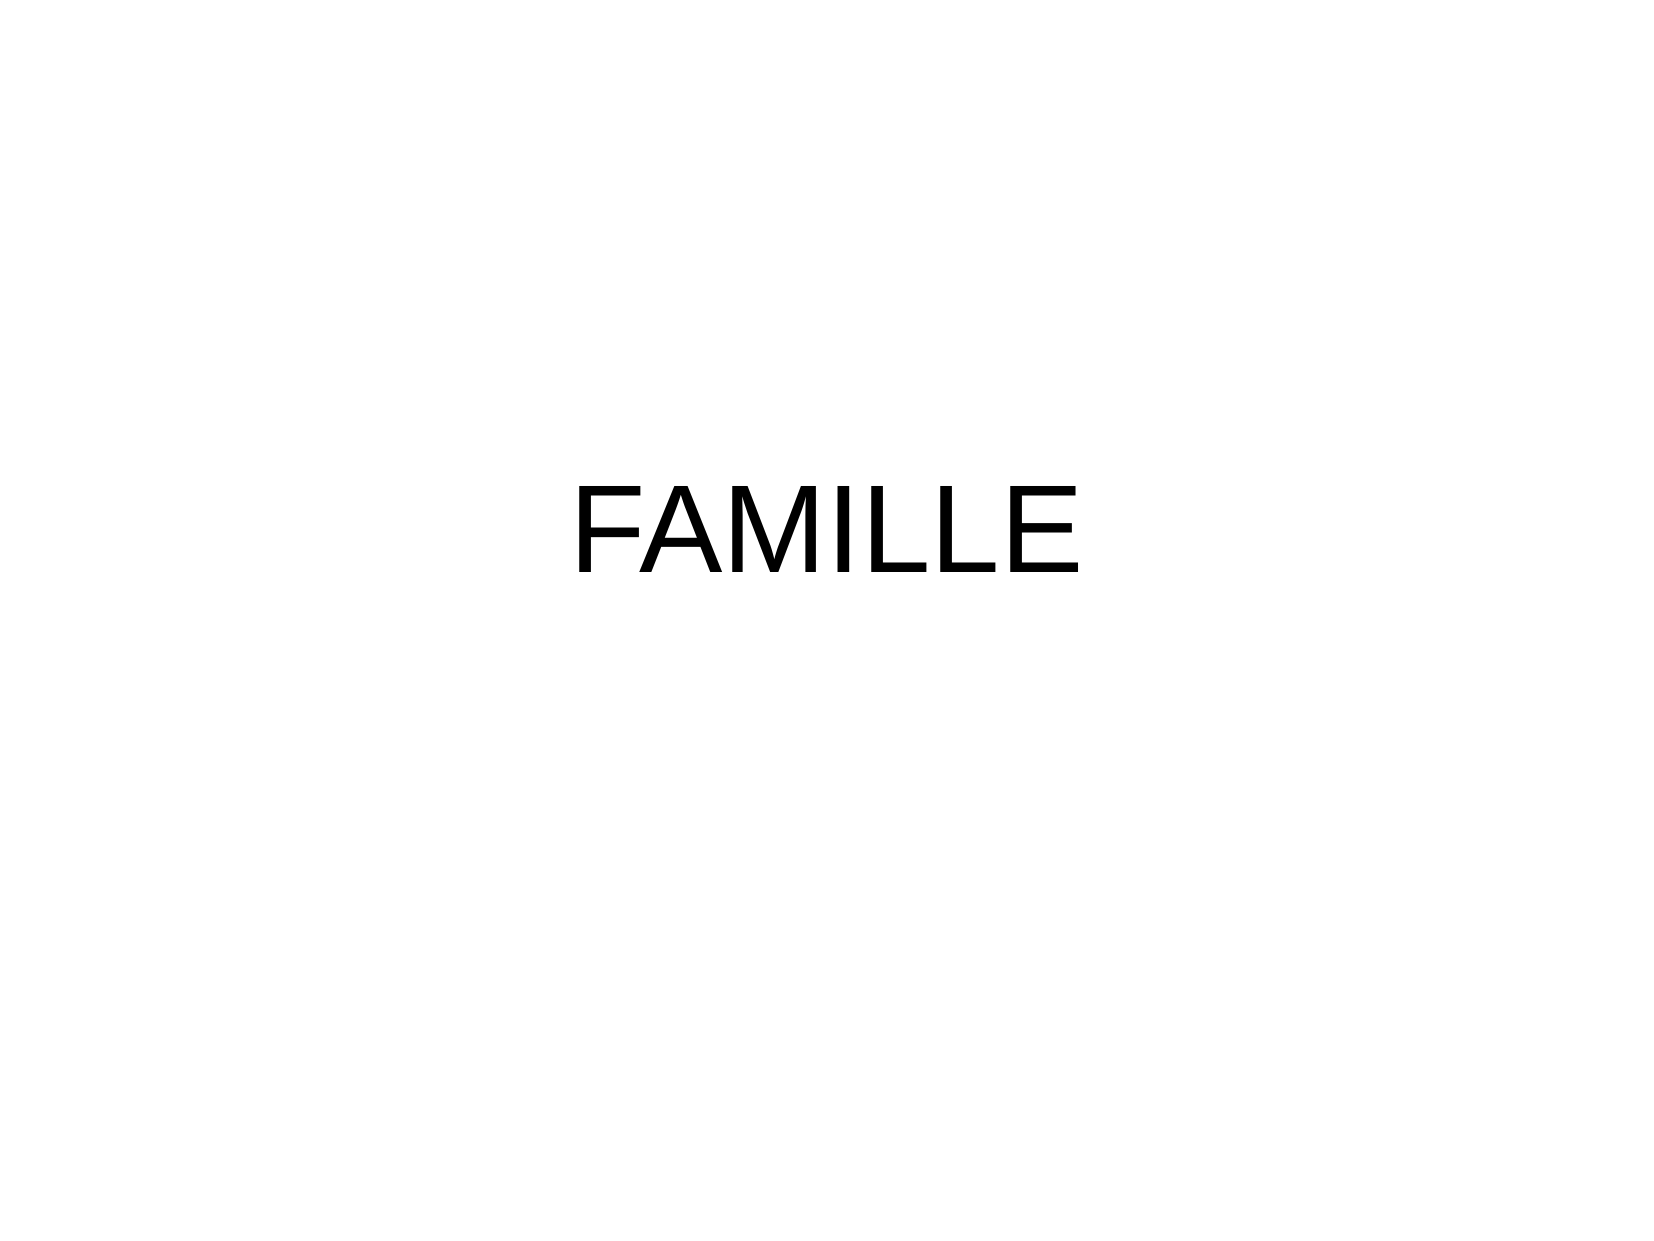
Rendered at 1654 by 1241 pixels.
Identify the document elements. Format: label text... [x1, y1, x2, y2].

subtitle FAMILLE [82, 49, 1571, 1010]
